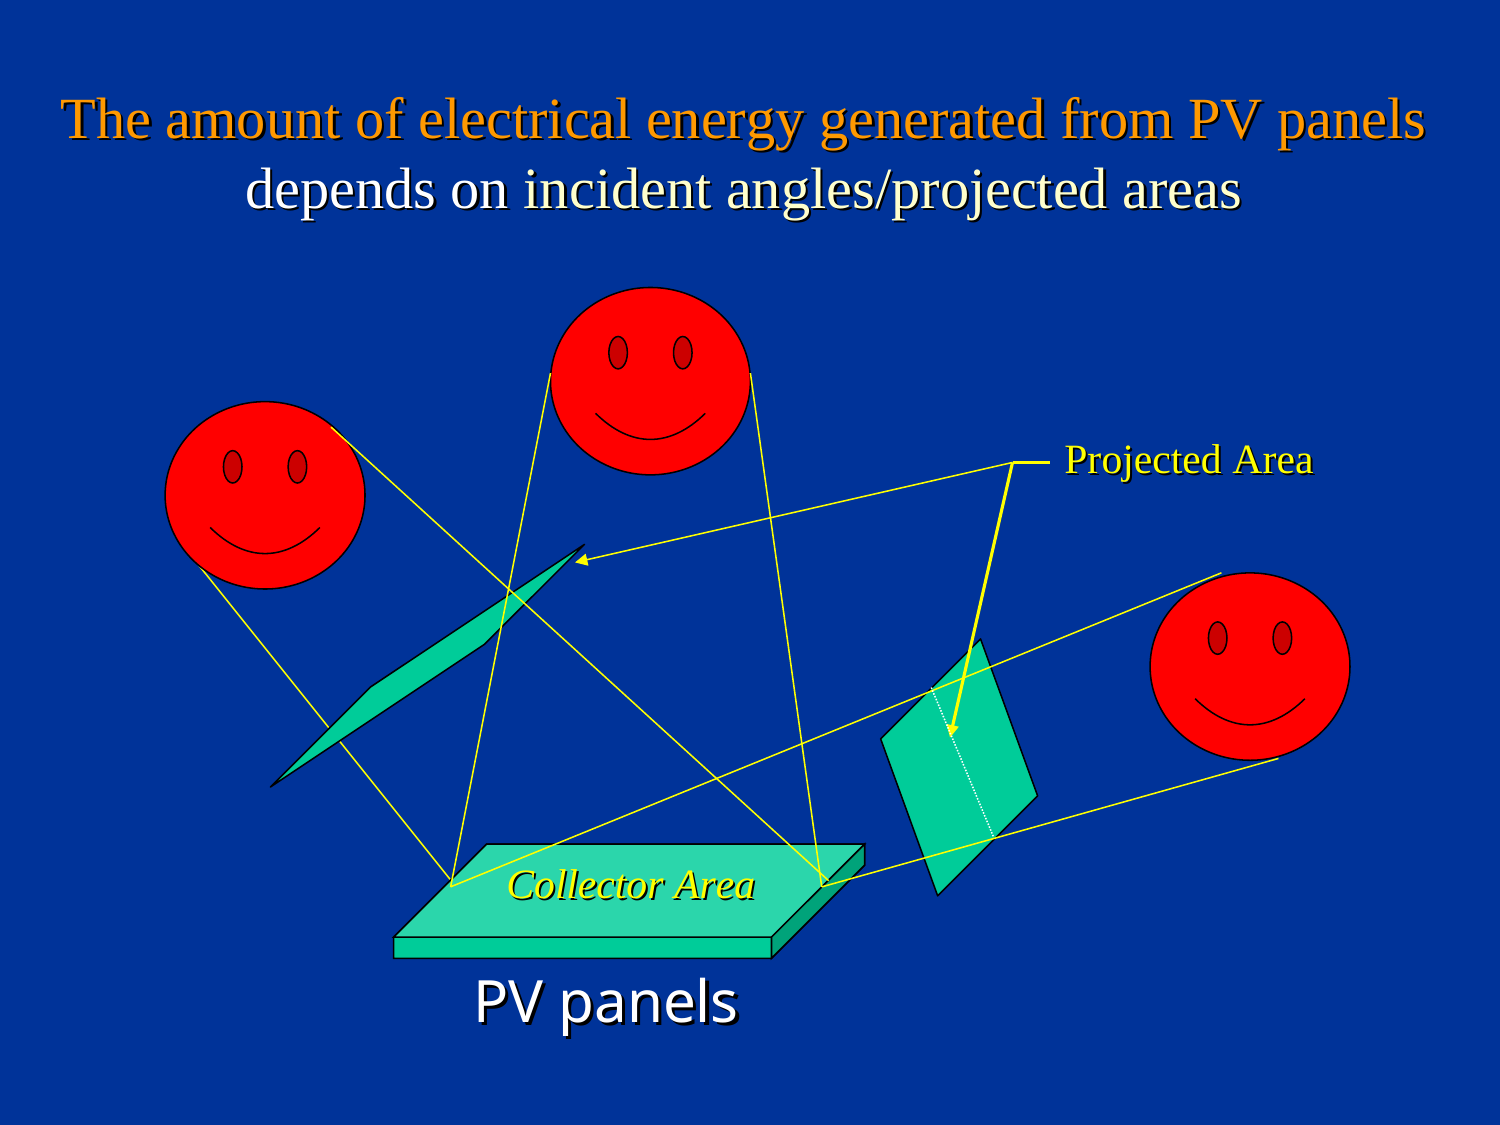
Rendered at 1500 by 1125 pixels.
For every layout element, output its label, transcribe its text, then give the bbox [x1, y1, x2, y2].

text_box The amount of electrical energy generated from PV panels depends on incident angles/projected areas [45, 72, 1442, 228]
text_box [550, 287, 751, 475]
text_box Projected Area [1049, 423, 1329, 490]
text_box Collector Area [491, 848, 771, 915]
text_box PV panels [458, 956, 754, 1042]
text_box [270, 779, 280, 788]
text_box [1150, 572, 1351, 761]
text_box [576, 544, 585, 551]
text_box [165, 401, 366, 590]
